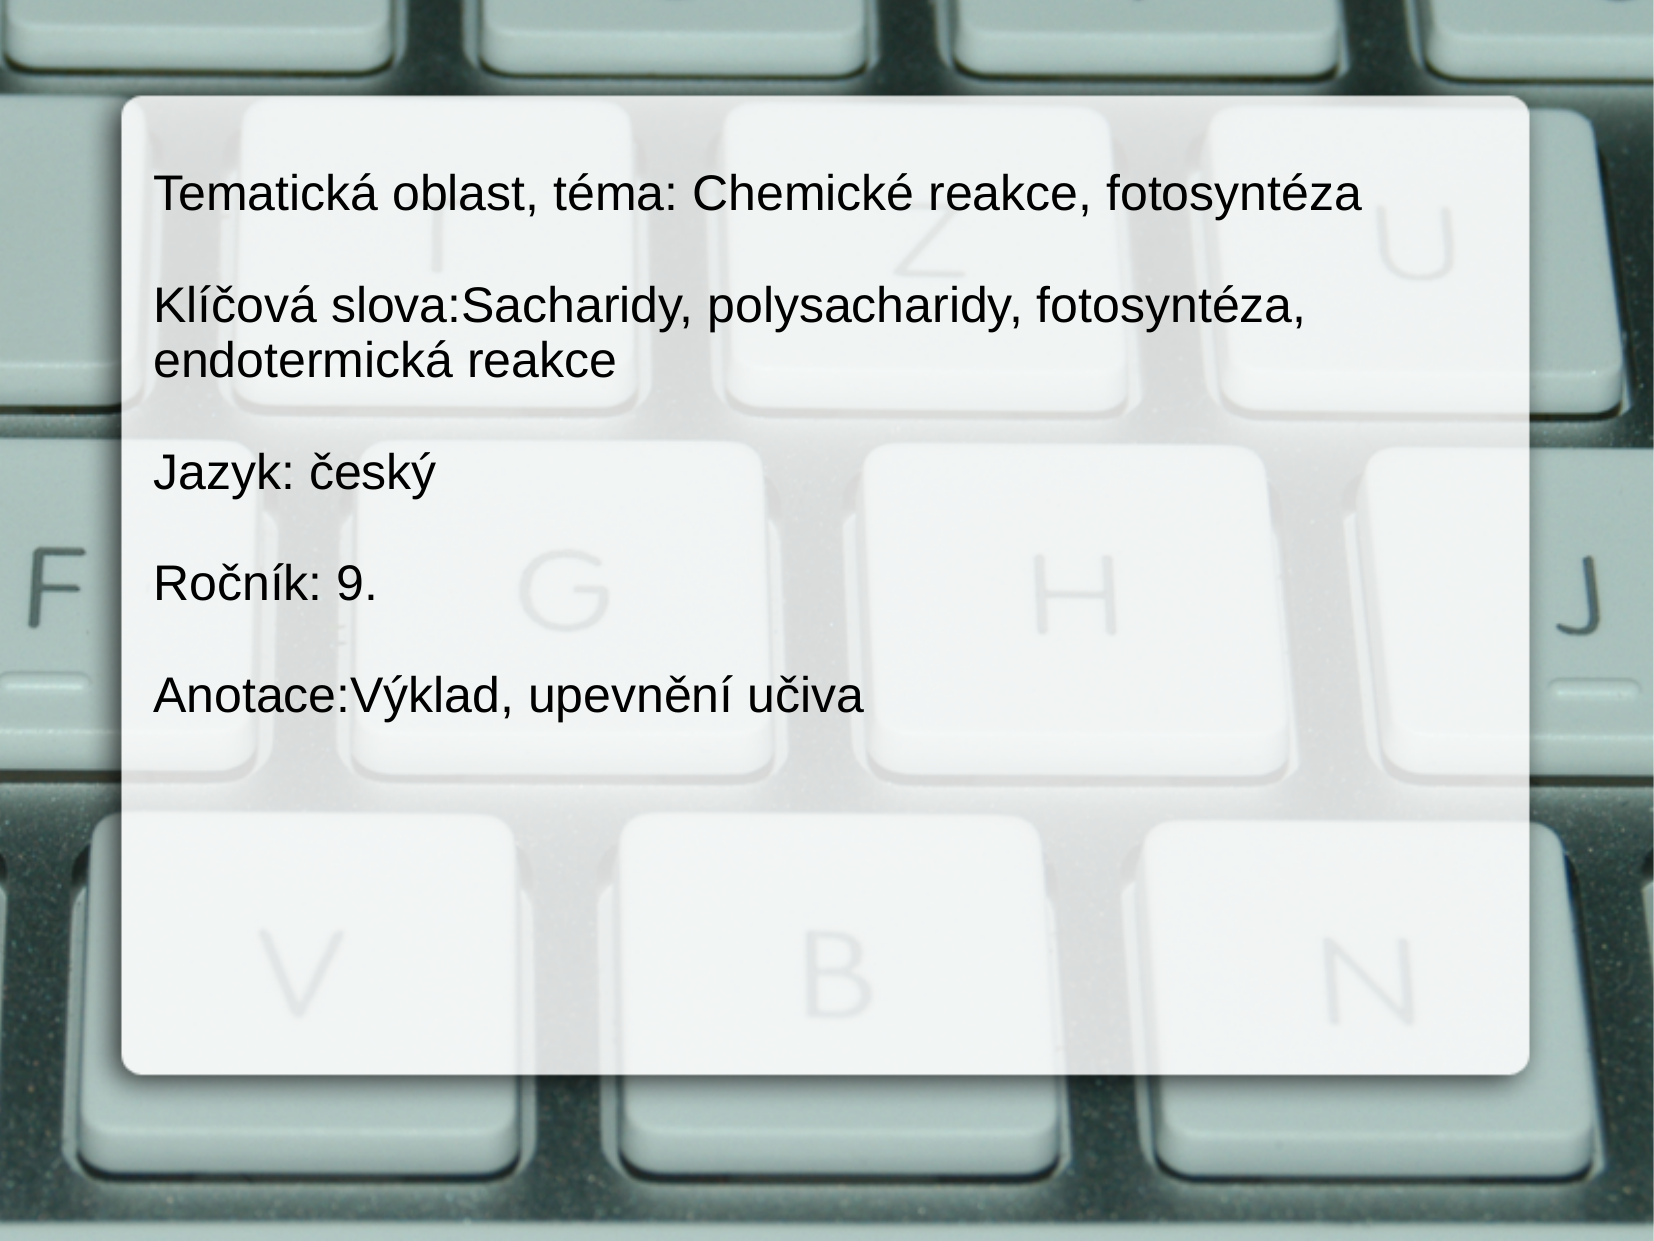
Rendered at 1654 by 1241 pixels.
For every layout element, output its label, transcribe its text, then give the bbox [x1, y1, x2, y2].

list Tematická oblast, téma: Chemické reakce, fotosyntéza Klíčová slova:Sacharidy, polysacharidy, fotosyntéza, endotermická reakce Jazyk: český Ročník: 9. Anotace:Výklad, upevnění učiva [82, 165, 1571, 1003]
picture [0, 0, 1654, 1241]
